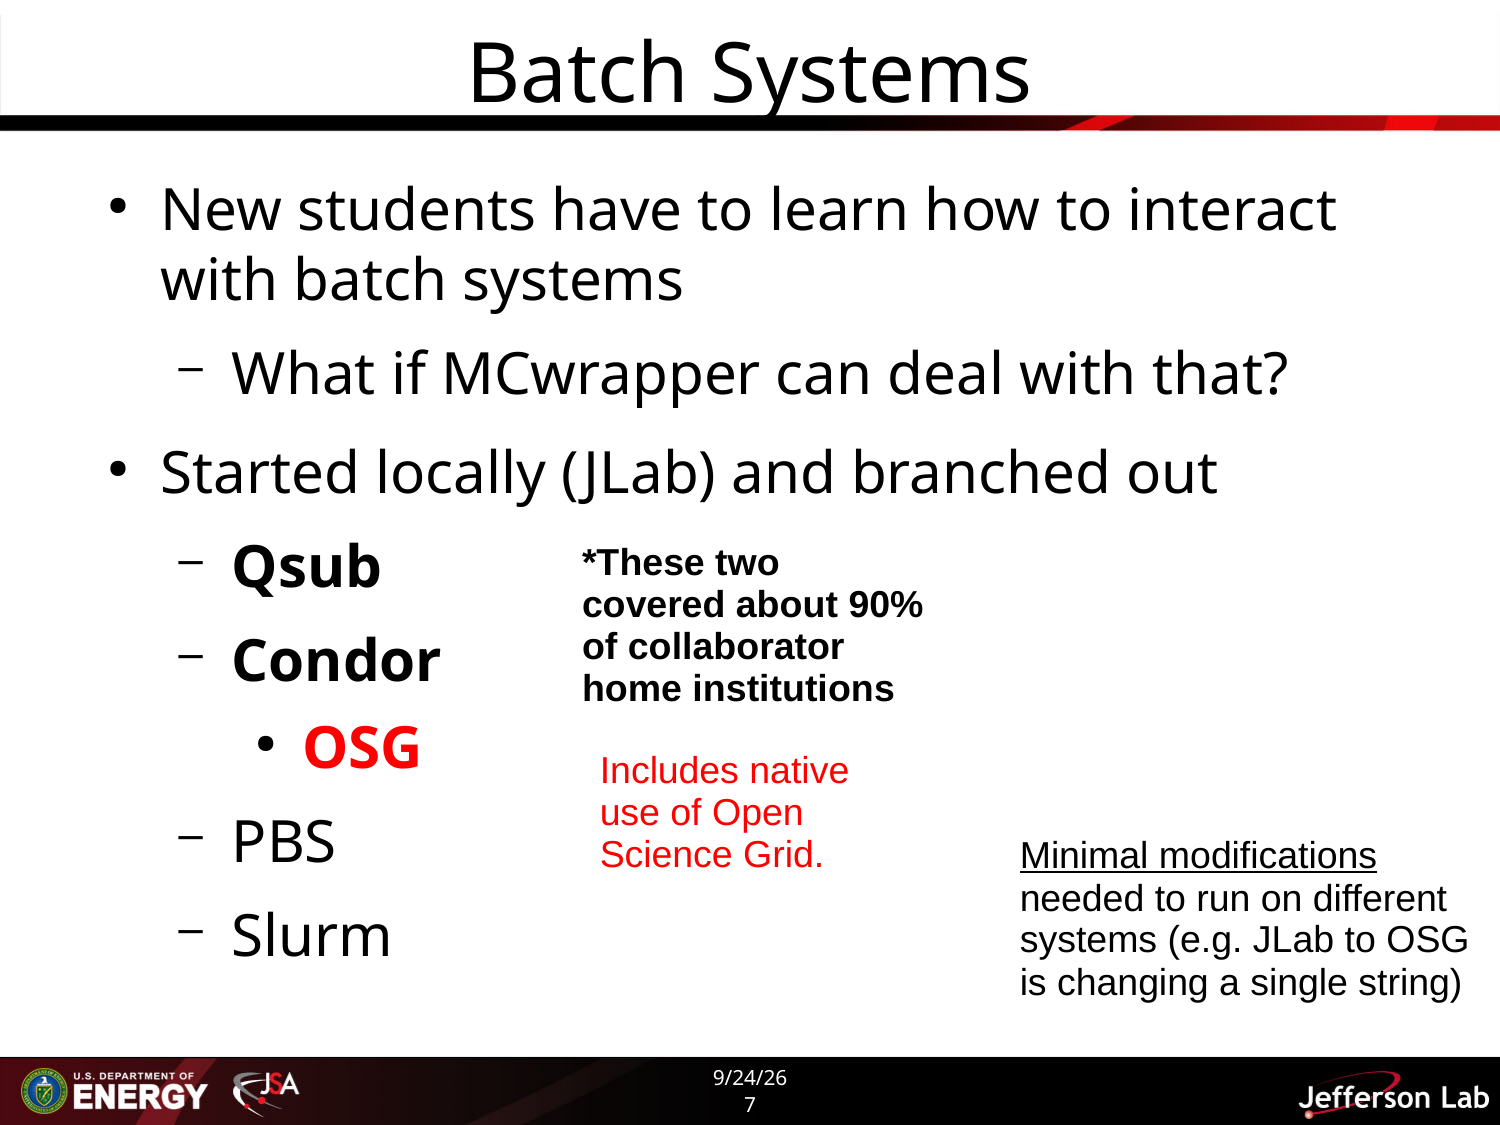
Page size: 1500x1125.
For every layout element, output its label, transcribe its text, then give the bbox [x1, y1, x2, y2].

text_box Minimal modifications needed to run on different systems (e.g. JLab to OSG is changing a single string) [1005, 827, 1486, 1051]
picture [0, 0, 1500, 1125]
slide_number 11/1/19 [575, 1048, 925, 1090]
title Batch Systems [75, 38, 1425, 99]
slide_number <number> [575, 1090, 925, 1122]
list New students have to learn how to interact with batch systems What if MCwrapper can deal with that? Started locally (JLab) and branched out Qsub Condor OSG PBS Slurm [75, 164, 1426, 908]
text_box Includes native use of Open Science Grid. [585, 742, 916, 883]
text_box *These two covered about 90% of collaborator home institutions [567, 534, 943, 717]
